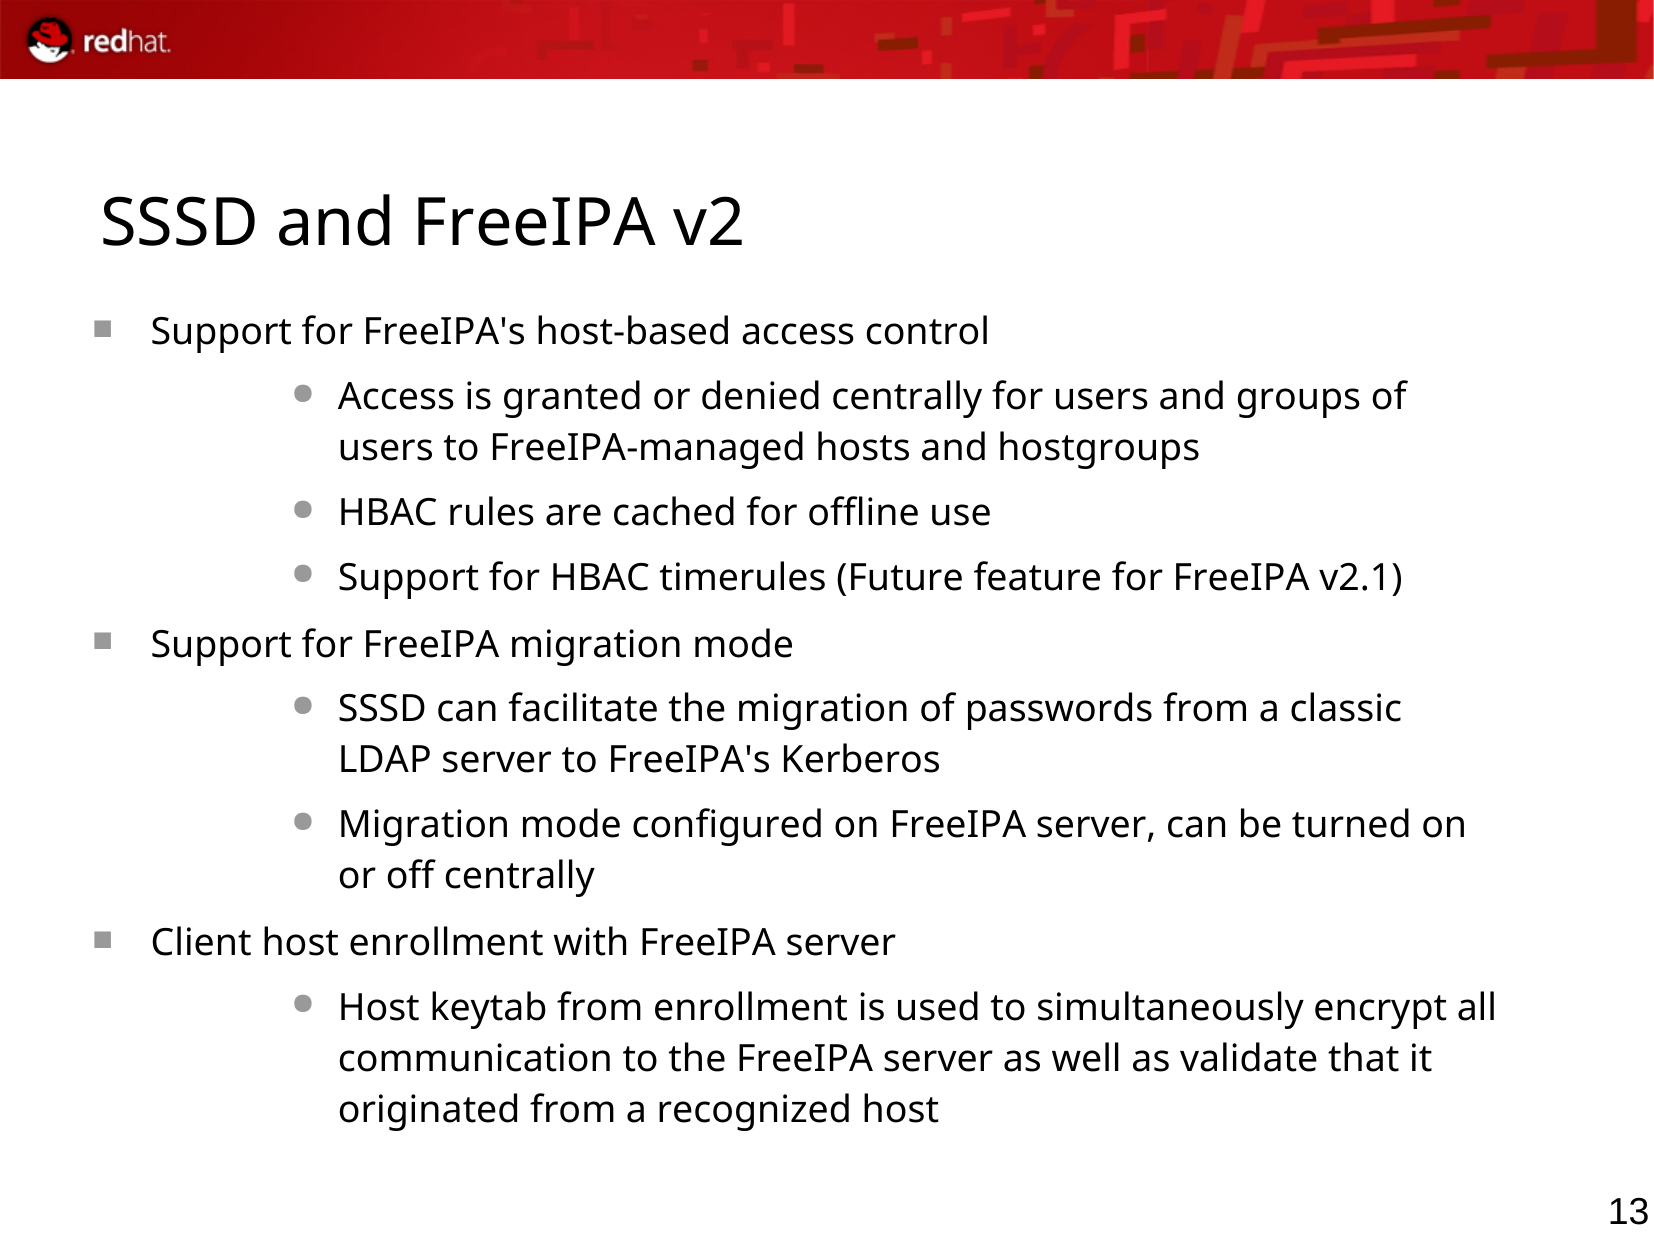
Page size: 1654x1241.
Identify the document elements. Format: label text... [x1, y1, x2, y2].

picture [0, 0, 1654, 79]
list Support for FreeIPA's host-based access control Access is granted or denied centrally for users and groups of users to FreeIPA-managed hosts and hostgroups HBAC rules are cached for offline use Support for HBAC timerules (Future feature for FreeIPA v2.1) Support for FreeIPA migration mode SSSD can facilitate the migration of passwords from a classic LDAP server to FreeIPA's Kerberos Migration mode configured on FreeIPA server, can be turned on or off centrally Client host enrollment with FreeIPA server Host keytab from enrollment is used to simultaneously encrypt all communication to the FreeIPA server as well as validate that it originated from a recognized host [94, 304, 1500, 1174]
title SSSD and FreeIPA v2 [100, 164, 1506, 275]
